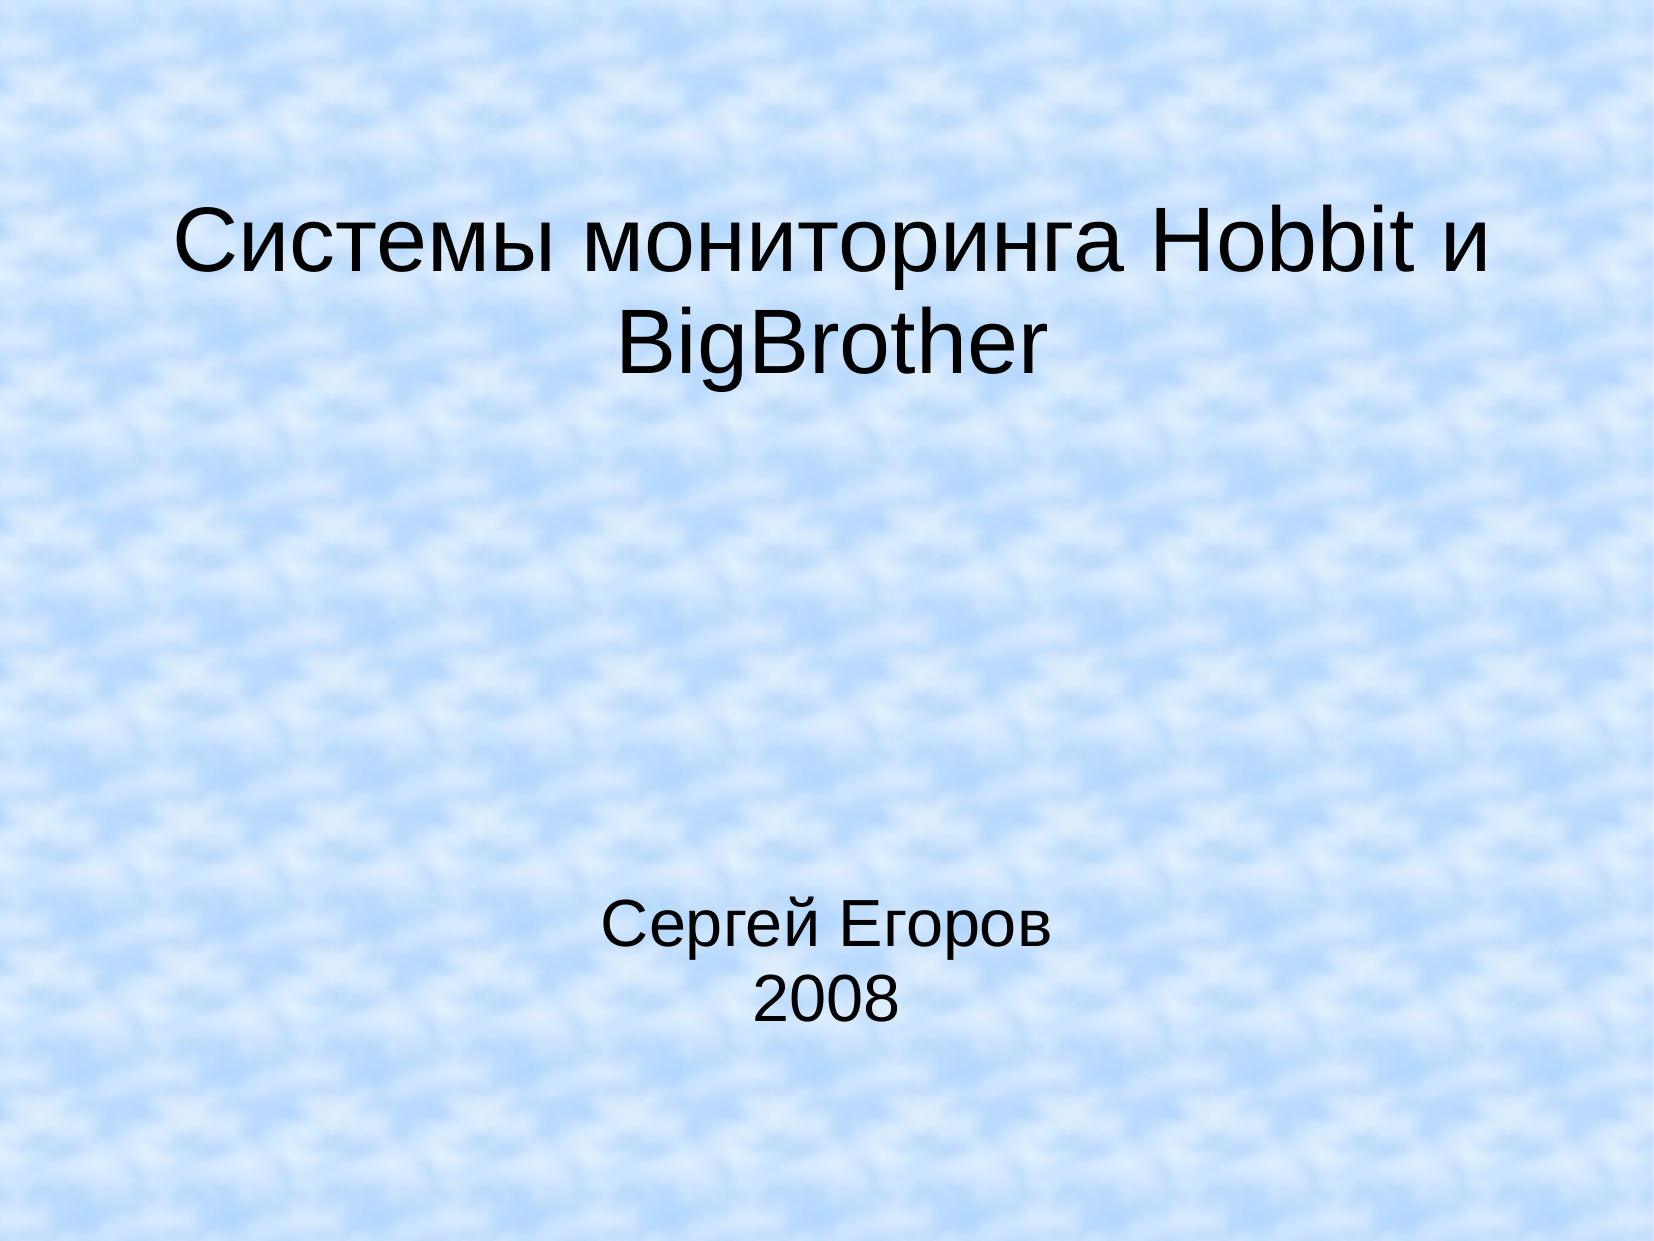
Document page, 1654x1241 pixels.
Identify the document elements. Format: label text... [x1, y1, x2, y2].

subtitle Сергей Егоров 2008 [82, 297, 1571, 1102]
picture [0, 0, 1654, 1241]
title Системы мониторинга Hobbit и BigBrother [88, 177, 1577, 405]
